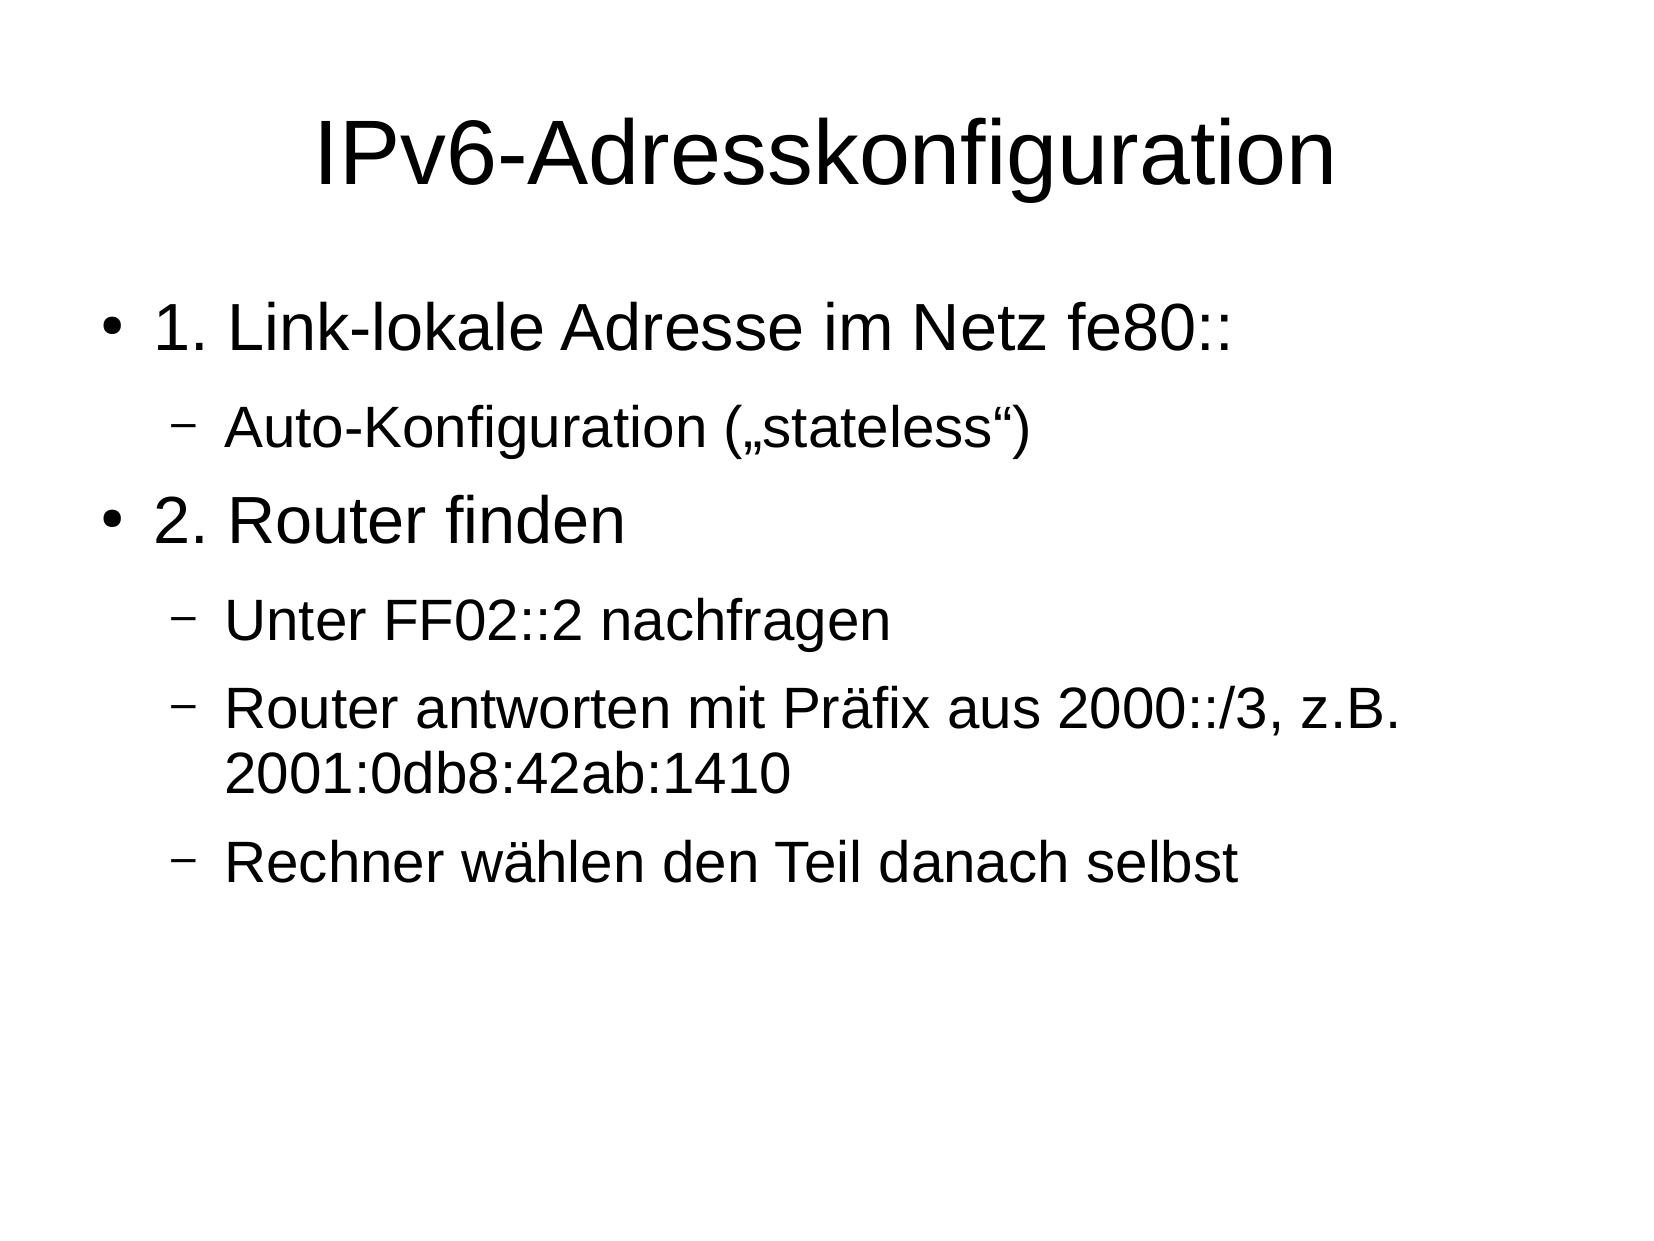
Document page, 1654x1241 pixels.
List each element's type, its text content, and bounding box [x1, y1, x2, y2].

list 1. Link-lokale Adresse im Netz fe80:: Auto-Konfiguration („stateless“) 2. Router finden Unter FF02::2 nachfragen Router antworten mit Präfix aus 2000::/3, z.B. 2001:0db8:42ab:1410 Rechner wählen den Teil danach selbst [82, 290, 1571, 1010]
title IPv6-Adresskonfiguration [82, 49, 1571, 257]
